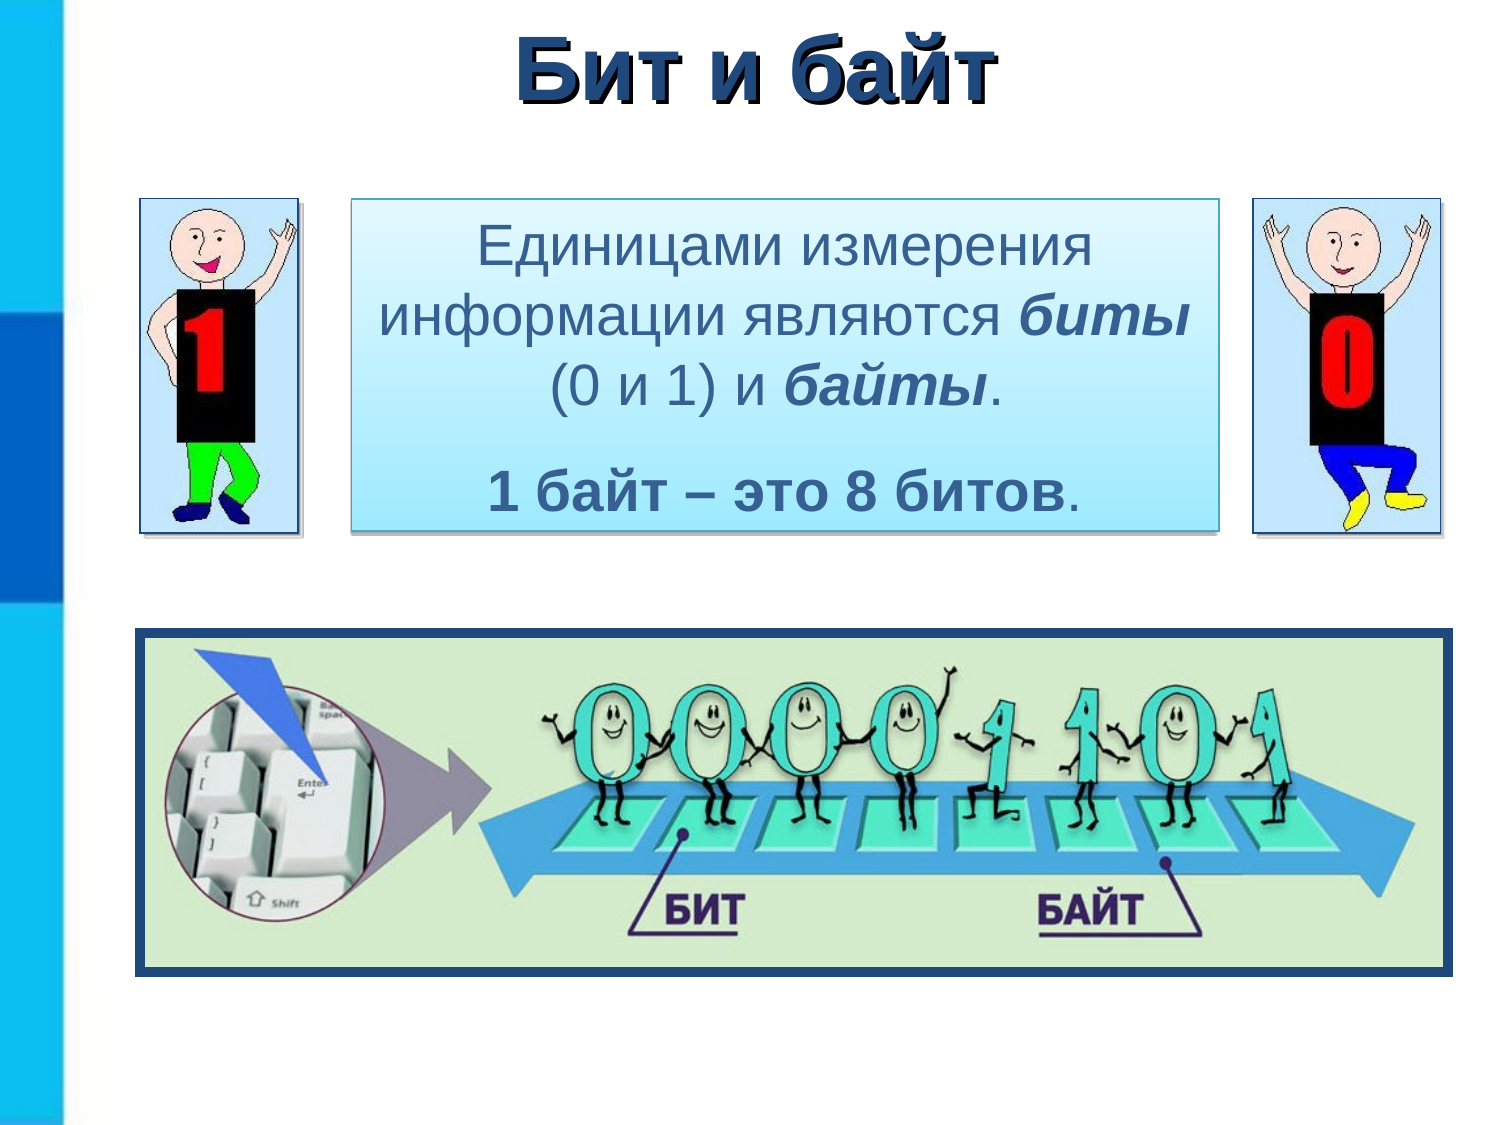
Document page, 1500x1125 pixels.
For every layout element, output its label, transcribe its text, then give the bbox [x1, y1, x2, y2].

text_box Единицами измерения информации являются биты (0 и 1) и байты. 1 байт – это 8 битов. [351, 199, 1219, 531]
picture [0, 0, 1500, 1125]
title Бит и байт [128, 11, 1383, 116]
